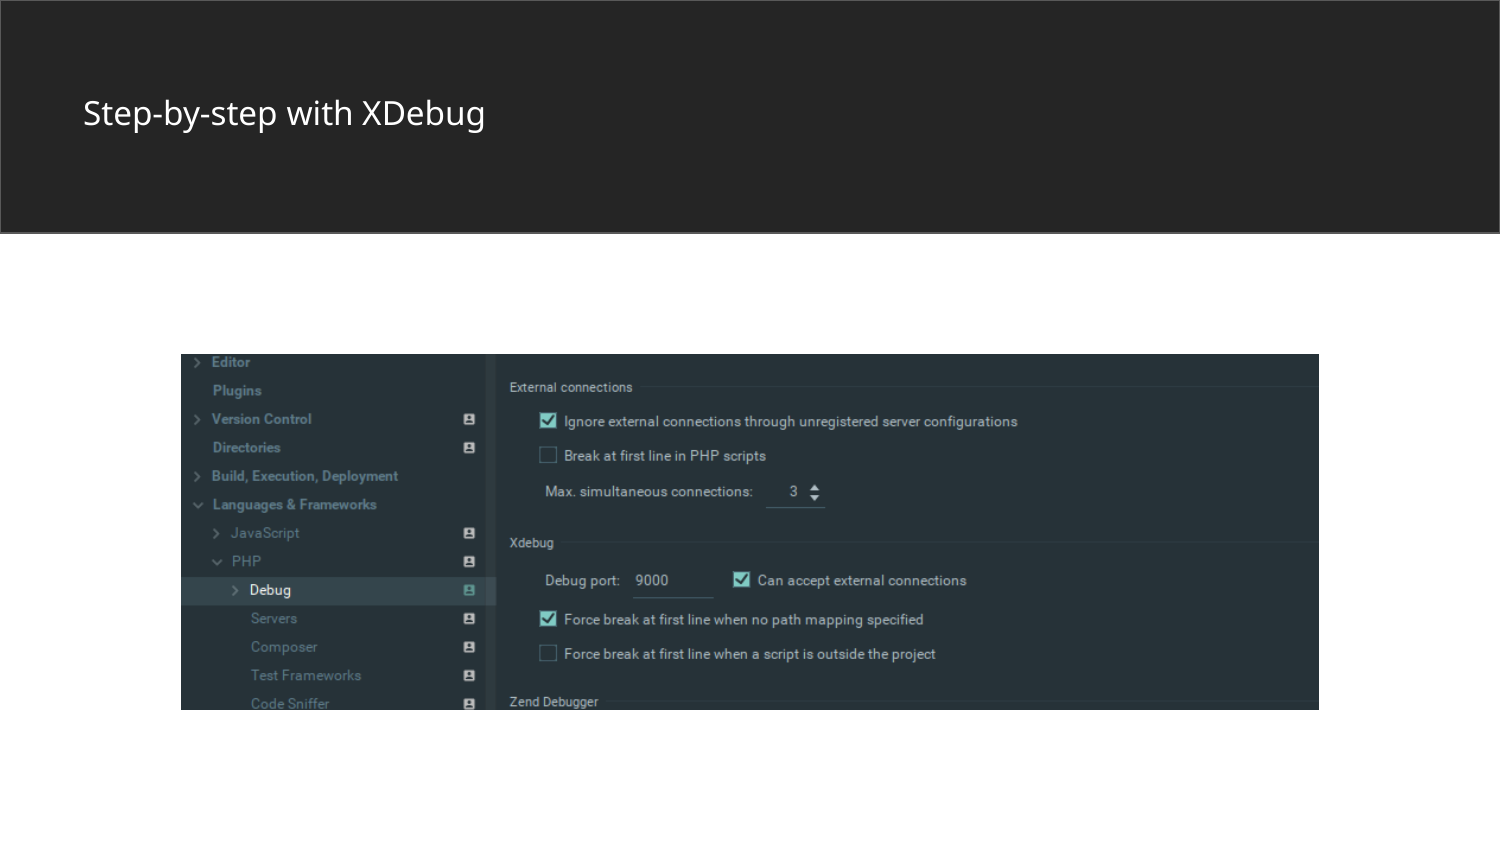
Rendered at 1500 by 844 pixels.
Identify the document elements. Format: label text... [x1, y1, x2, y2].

text_box [0, 0, 1500, 234]
title Step-by-step with XDebug [68, 56, 1307, 185]
picture [181, 354, 1319, 710]
